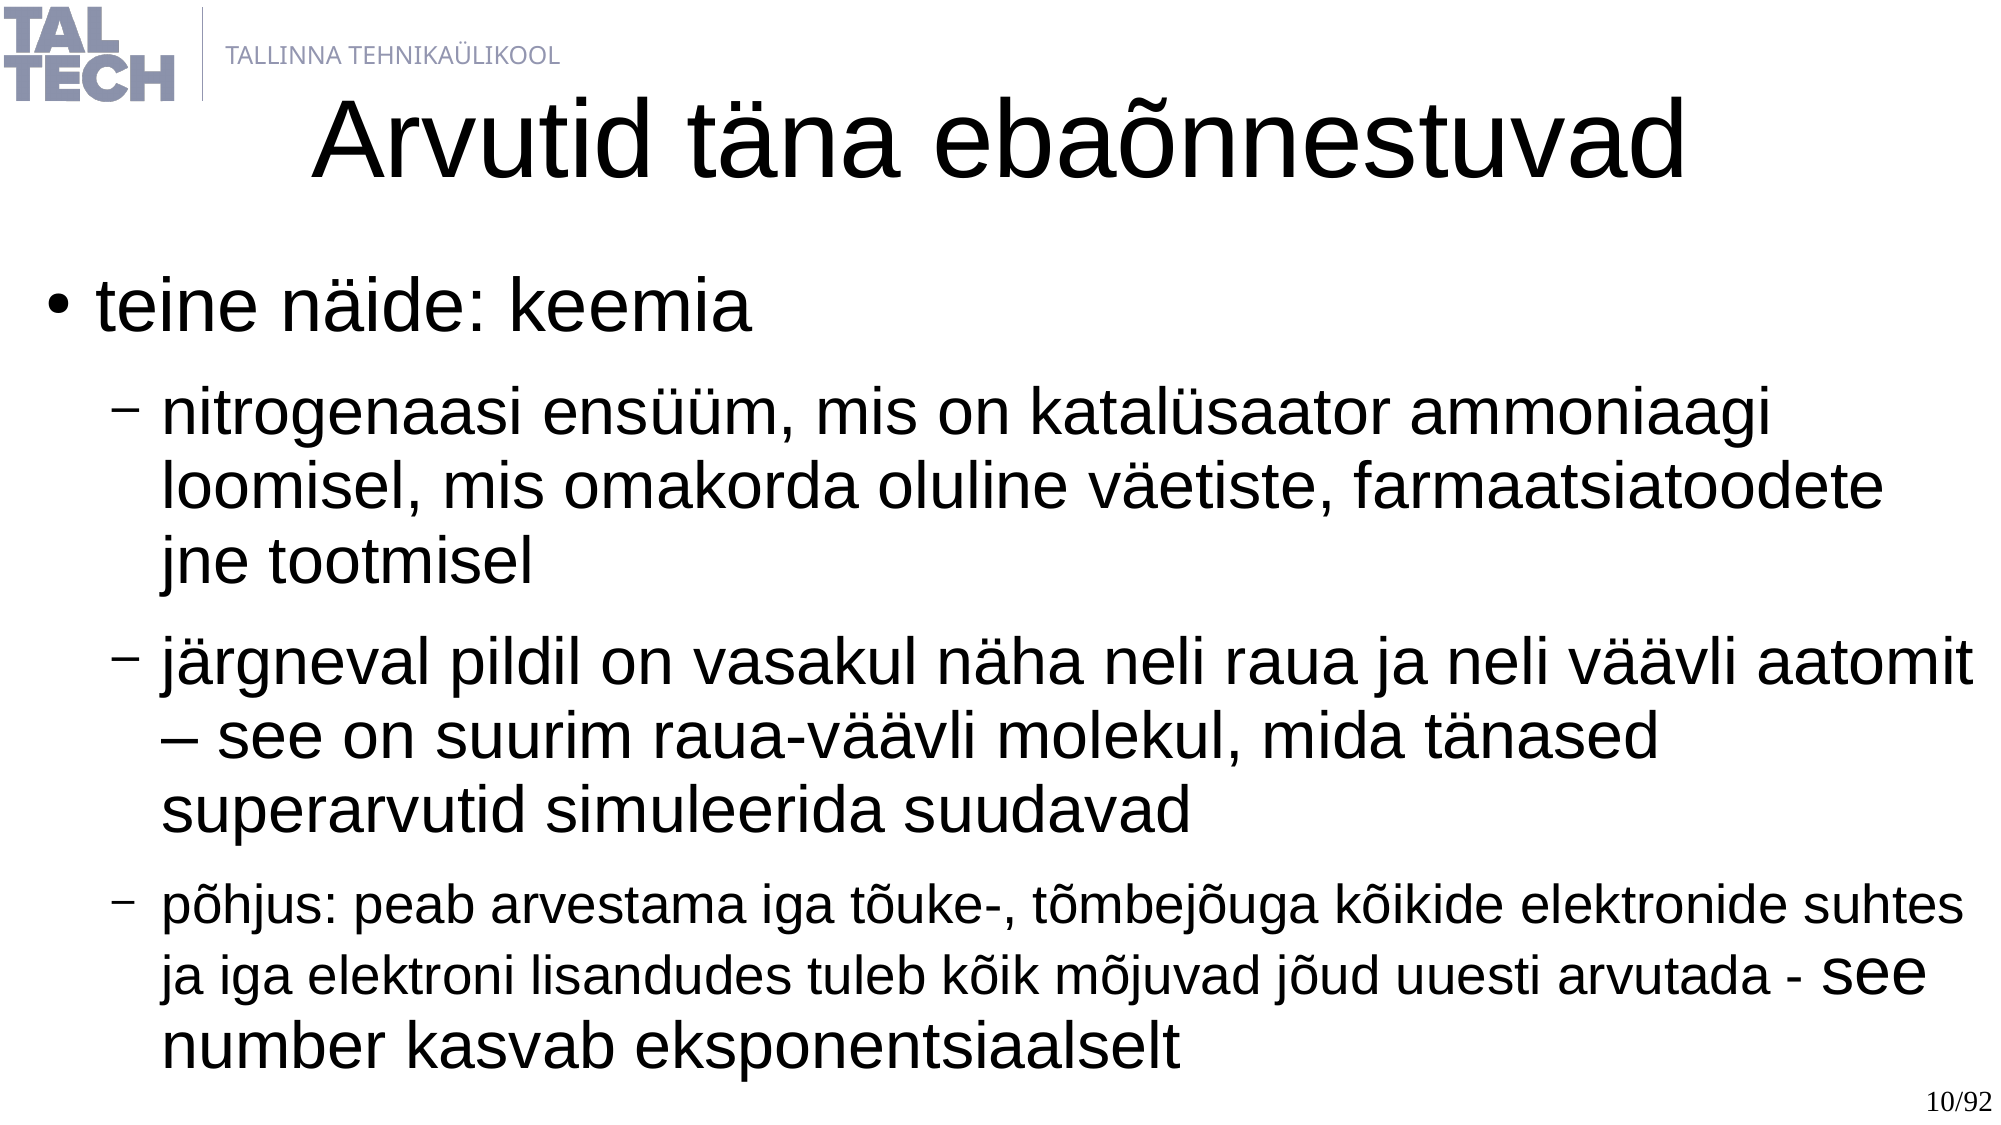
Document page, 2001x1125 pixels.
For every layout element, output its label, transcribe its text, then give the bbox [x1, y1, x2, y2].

title Arvutid täna ebaõnnestuvad [99, 44, 1901, 233]
list teine näide: keemia nitrogenaasi ensüüm, mis on katalüsaator ammoniaagi loomisel, mis omakorda oluline väetiste, farmaatsiatoodete jne tootmisel järgneval pildil on vasakul näha neli raua ja neli väävli aatomit – see on suurim raua-väävli molekul, mida tänased superarvutid simuleerida suudavad põhjus: peab arvestama iga tõuke-, tõmbejõuga kõikide elektronide suhtes ja iga elektroni lisandudes tuleb kõik mõjuvad jõud uuesti arvutada - see number kasvab eksponentsiaalselt [28, 263, 1986, 1086]
picture [0, 0, 178, 107]
